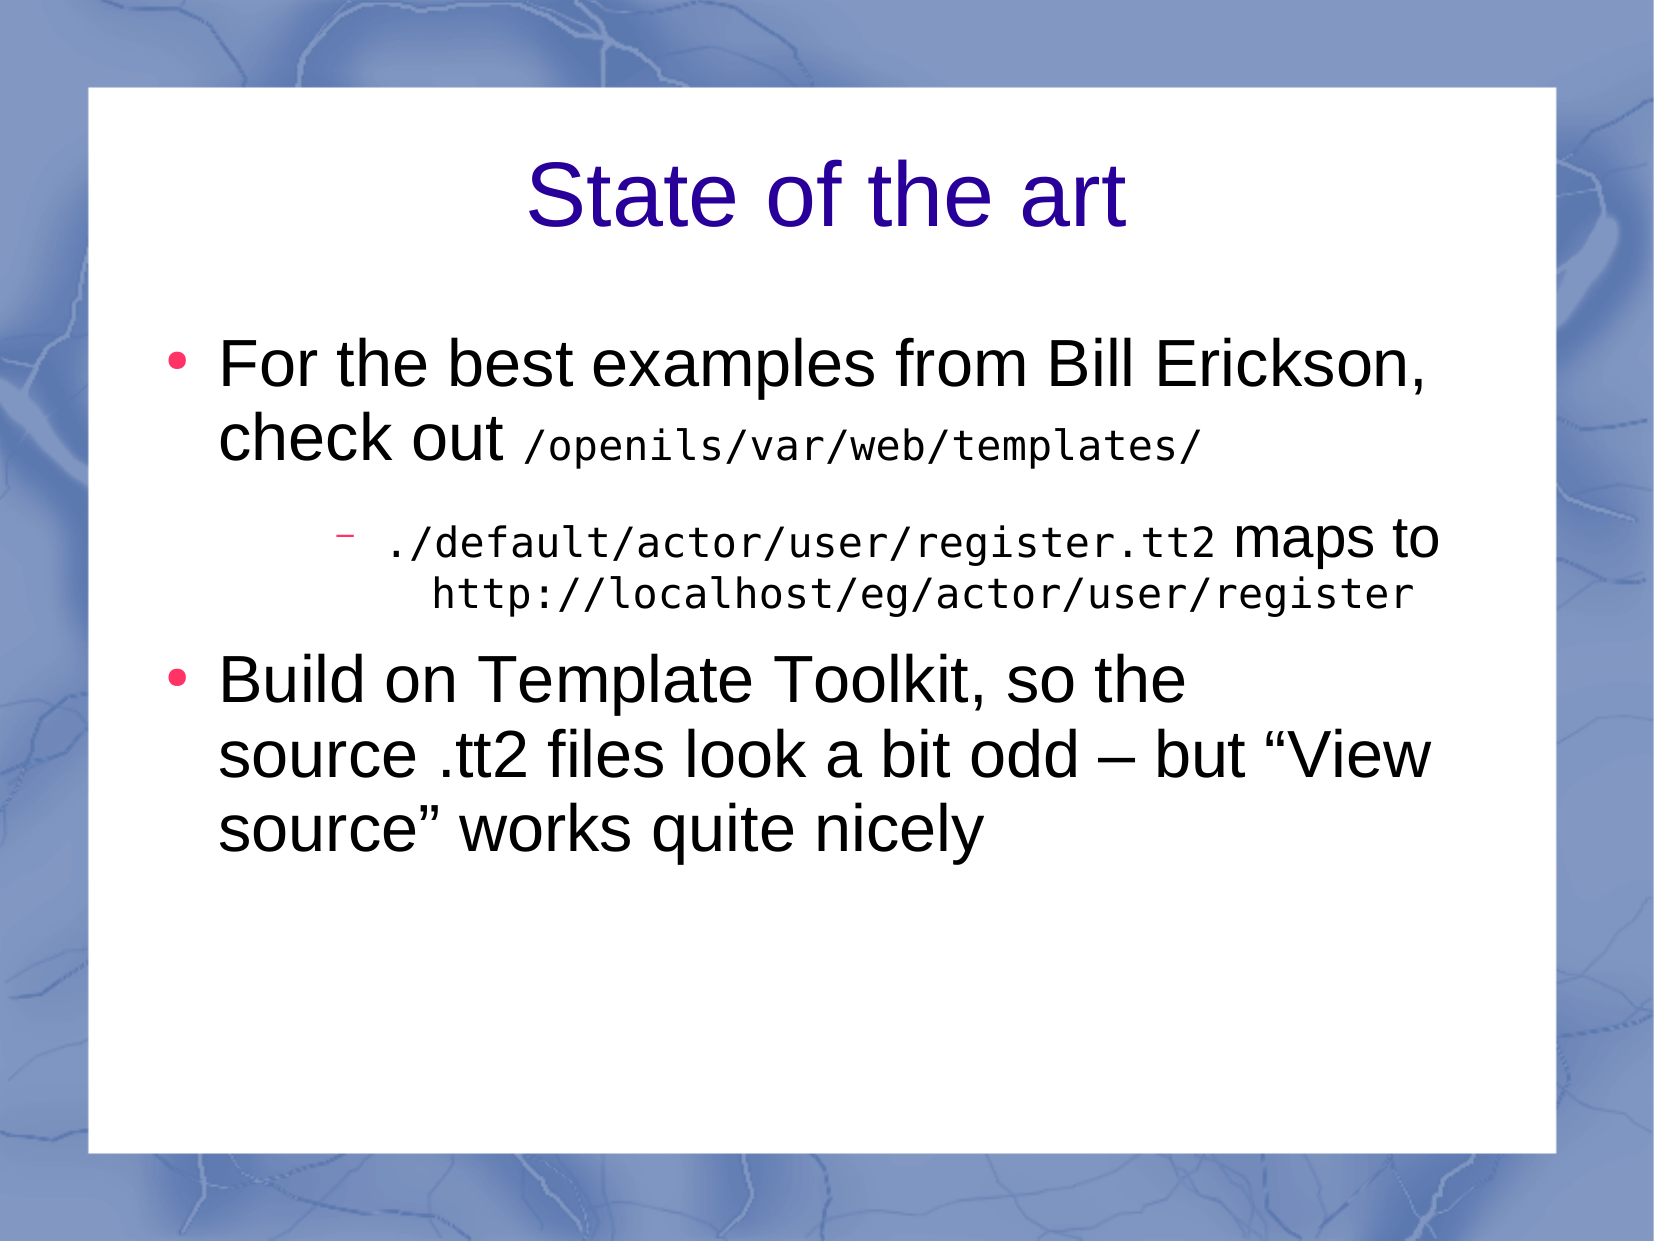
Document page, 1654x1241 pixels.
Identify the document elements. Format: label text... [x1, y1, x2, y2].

list For the best examples from Bill Erickson, check out /openils/var/web/templates/ ./default/actor/user/register.tt2 maps to http://localhost/eg/actor/user/register Build on Template Toolkit, so the source .tt2 files look a bit odd – but “View source” works quite nicely [147, 325, 1506, 1145]
title State of the art [118, 90, 1536, 298]
picture [0, 0, 1654, 1241]
